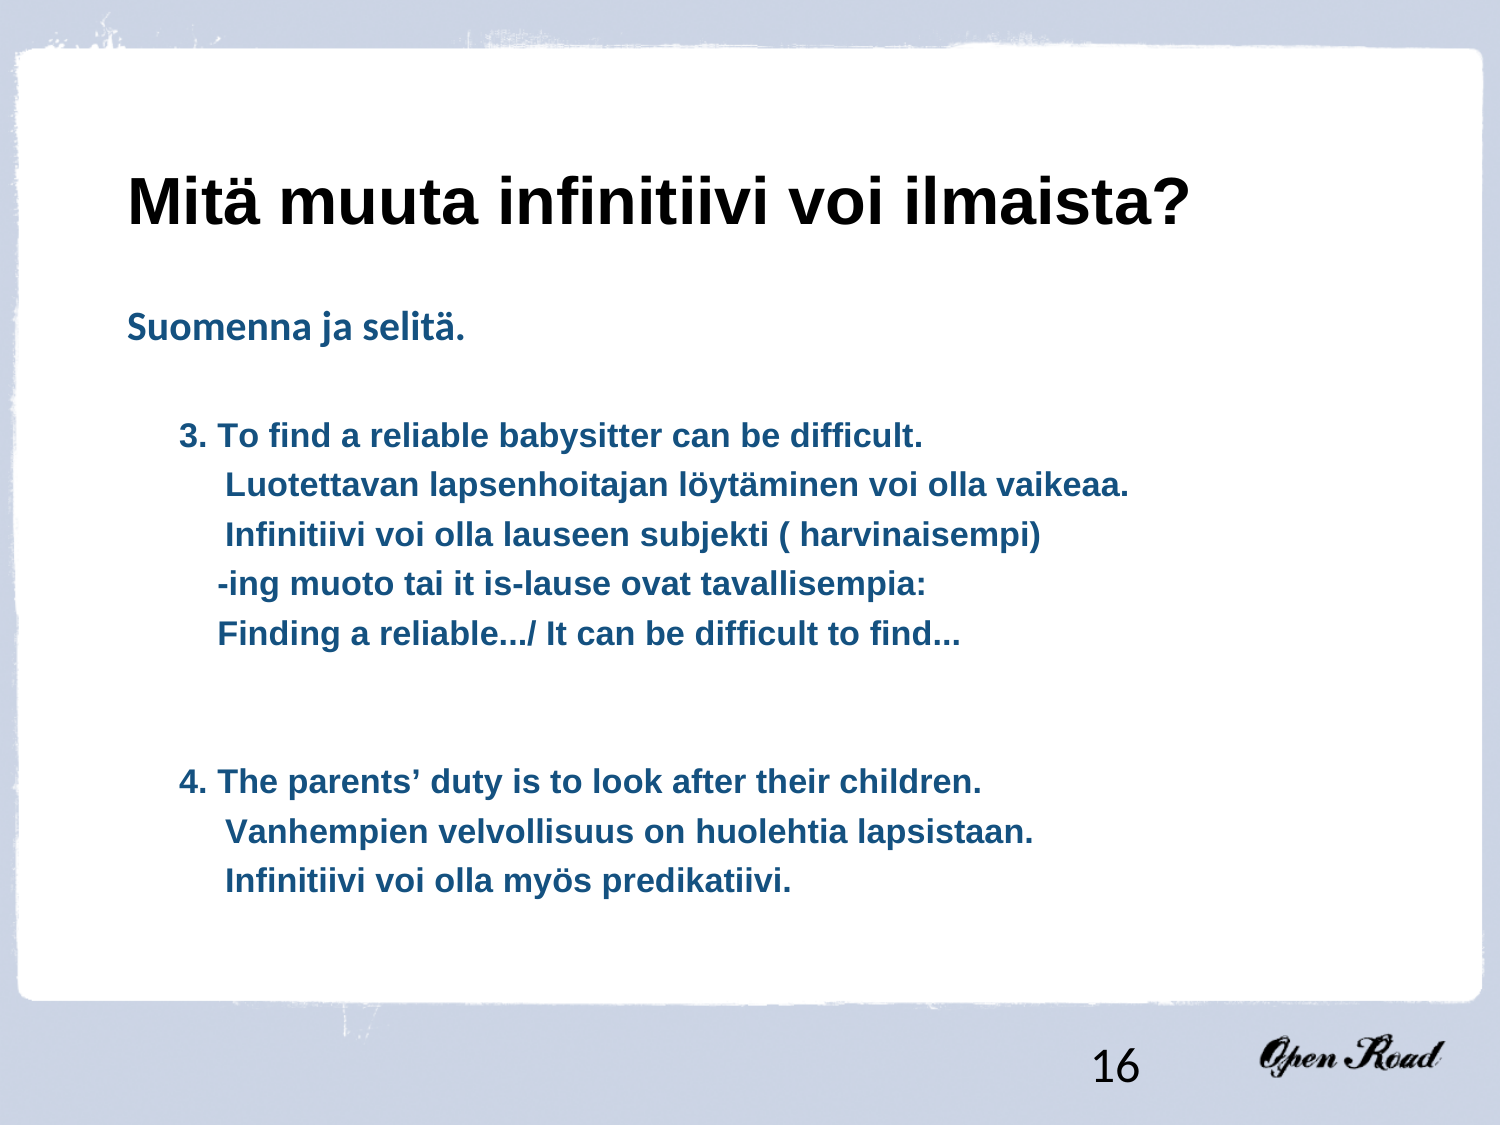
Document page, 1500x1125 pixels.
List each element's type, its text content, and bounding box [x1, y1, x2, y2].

text_box Suomenna ja selitä. [112, 290, 1390, 357]
list 3. To find a reliable babysitter can be difficult. Luotettavan lapsenhoitajan löytäminen voi olla vaikeaa. Infinitiivi voi olla lauseen subjekti ( harvinaisempi) -ing muoto tai it is-lause ovat tavallisempia: Finding a reliable.../ It can be difficult to find... 4. The parents’ duty is to look after their children. Vanhempien velvollisuus on huolehtia lapsistaan. Infinitiivi voi olla myös predikatiivi. [118, 405, 1371, 910]
title Mitä muuta infinitiivi voi ilmaista? [112, 113, 1388, 282]
